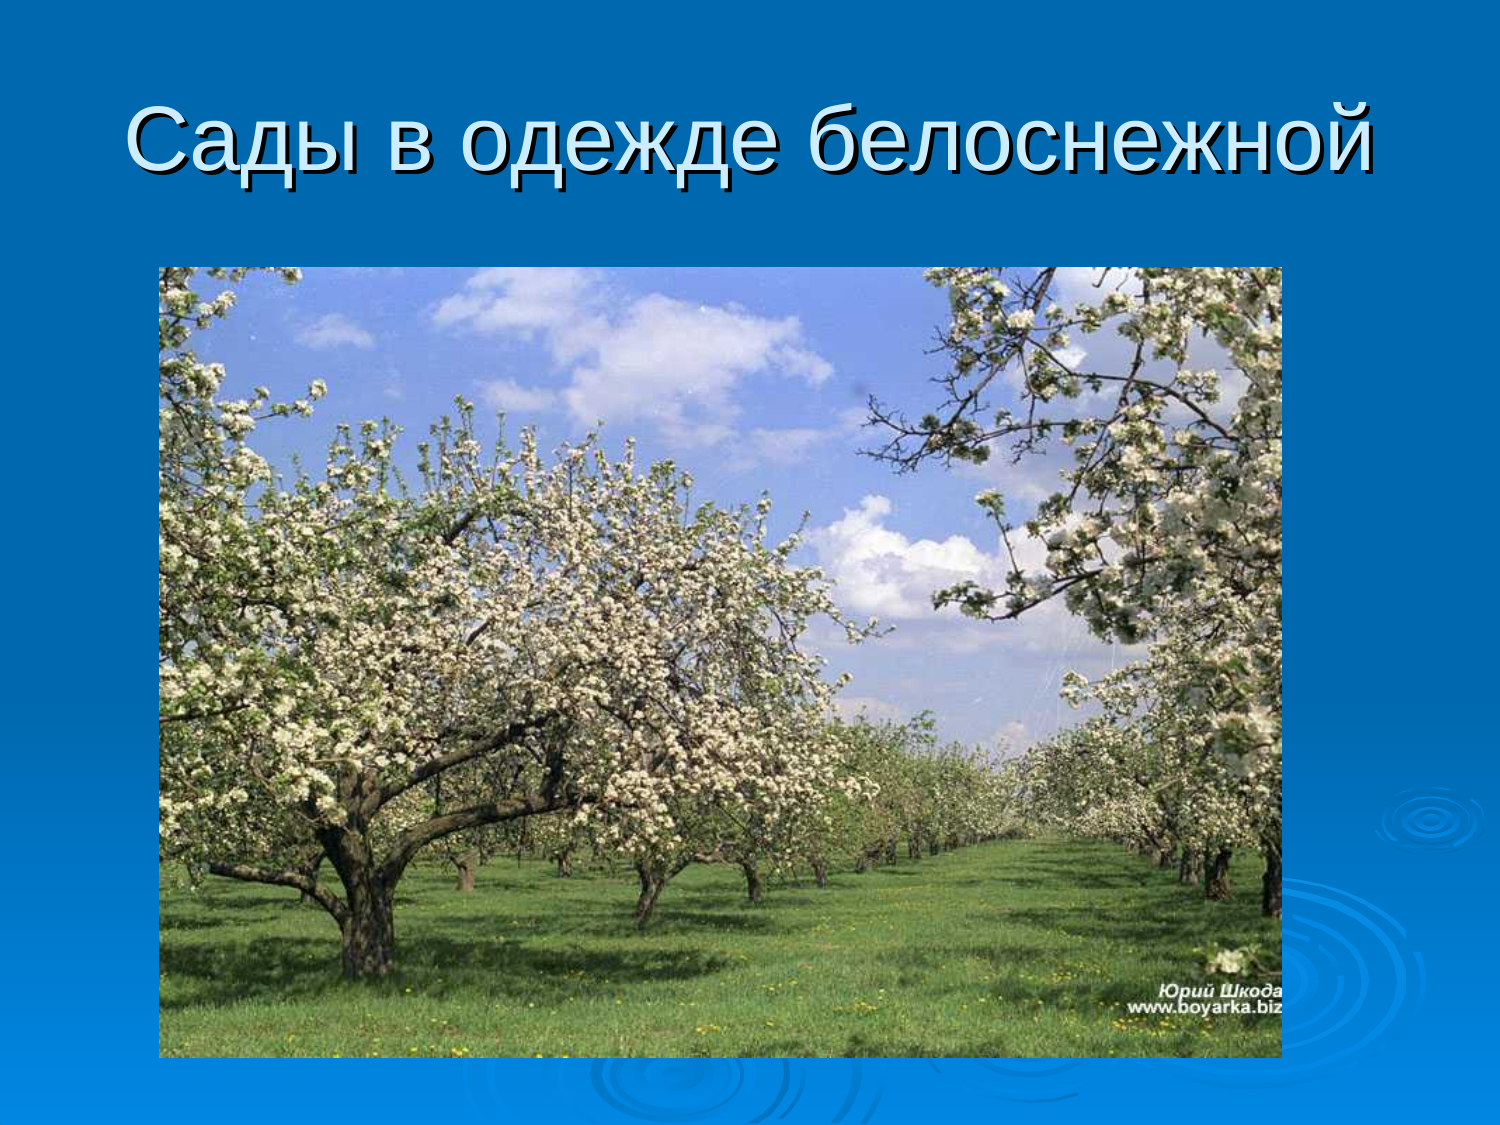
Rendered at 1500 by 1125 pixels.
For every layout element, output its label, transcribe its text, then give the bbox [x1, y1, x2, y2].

title Сады в одежде белоснежной [75, 45, 1426, 233]
picture [159, 267, 1282, 1058]
